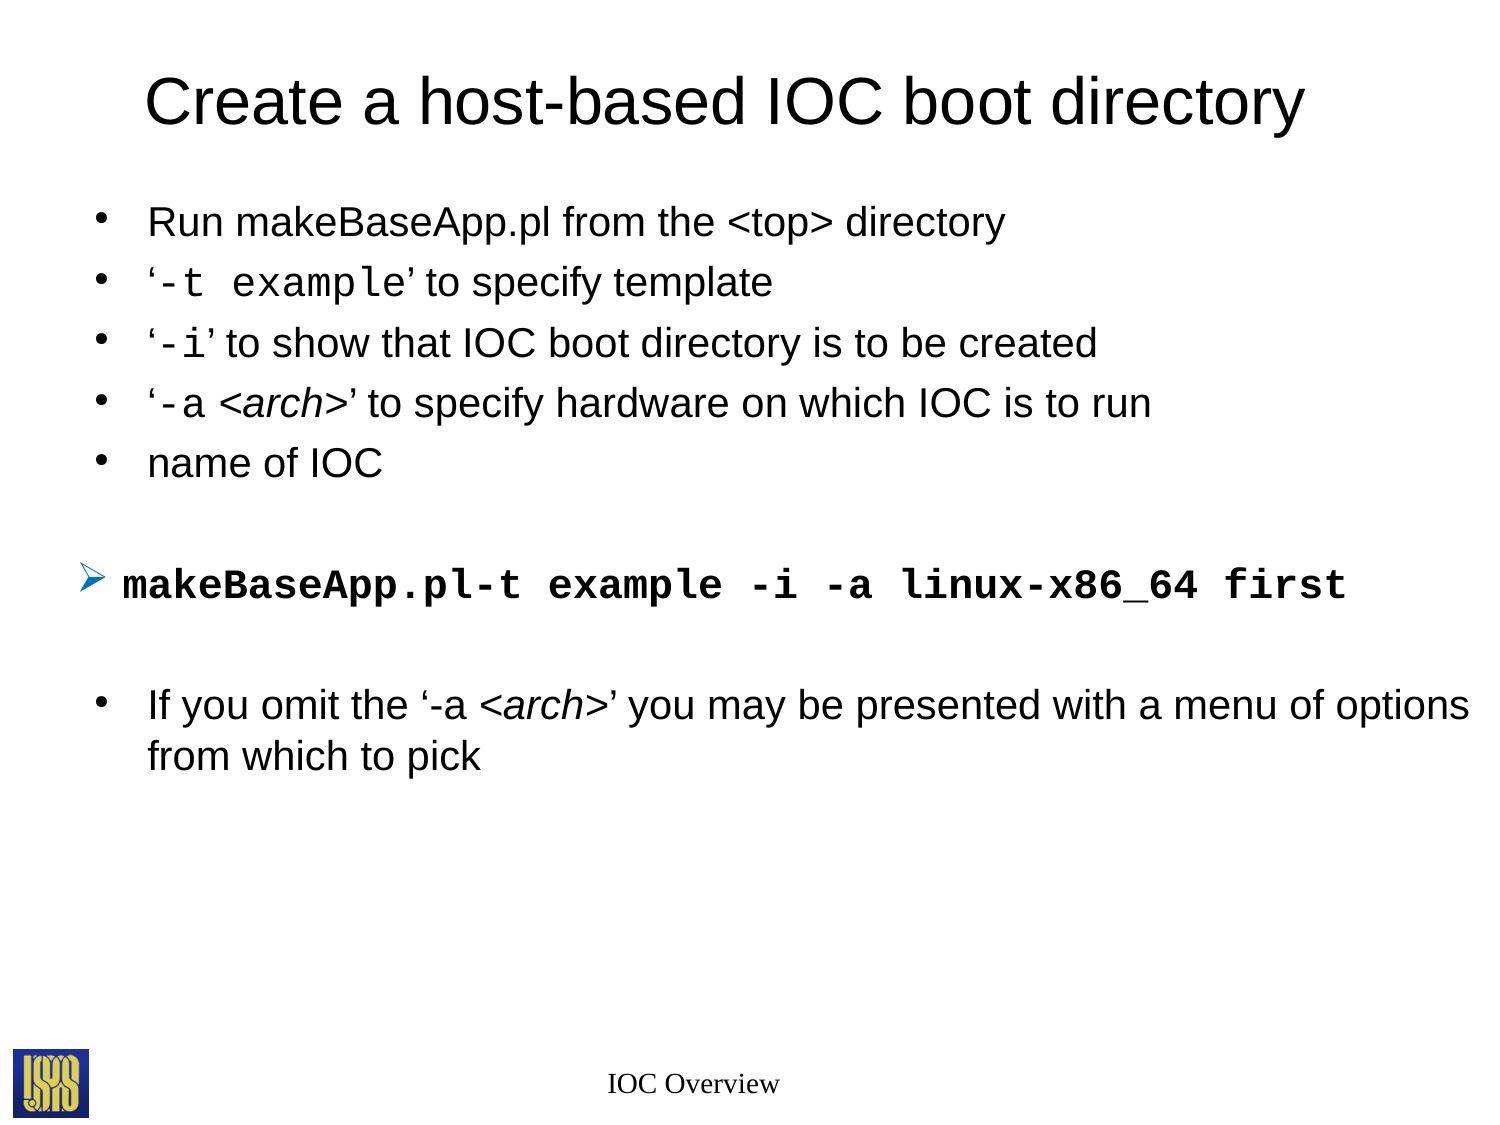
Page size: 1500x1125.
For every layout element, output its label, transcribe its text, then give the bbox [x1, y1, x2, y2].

picture [13, 1049, 89, 1118]
title Create a host-based IOC boot directory [55, 57, 1361, 146]
list Run makeBaseApp.pl from the <top> directory ‘-t example’ to specify template ‘-i’ to show that IOC boot directory is to be created ‘-a <arch>’ to specify hardware on which IOC is to run name of IOC makeBaseApp.pl-t example -i -a linux-x86_64 first If you omit the ‘-a <arch>’ you may be presented with a menu of options from which to pick [61, 186, 1500, 846]
